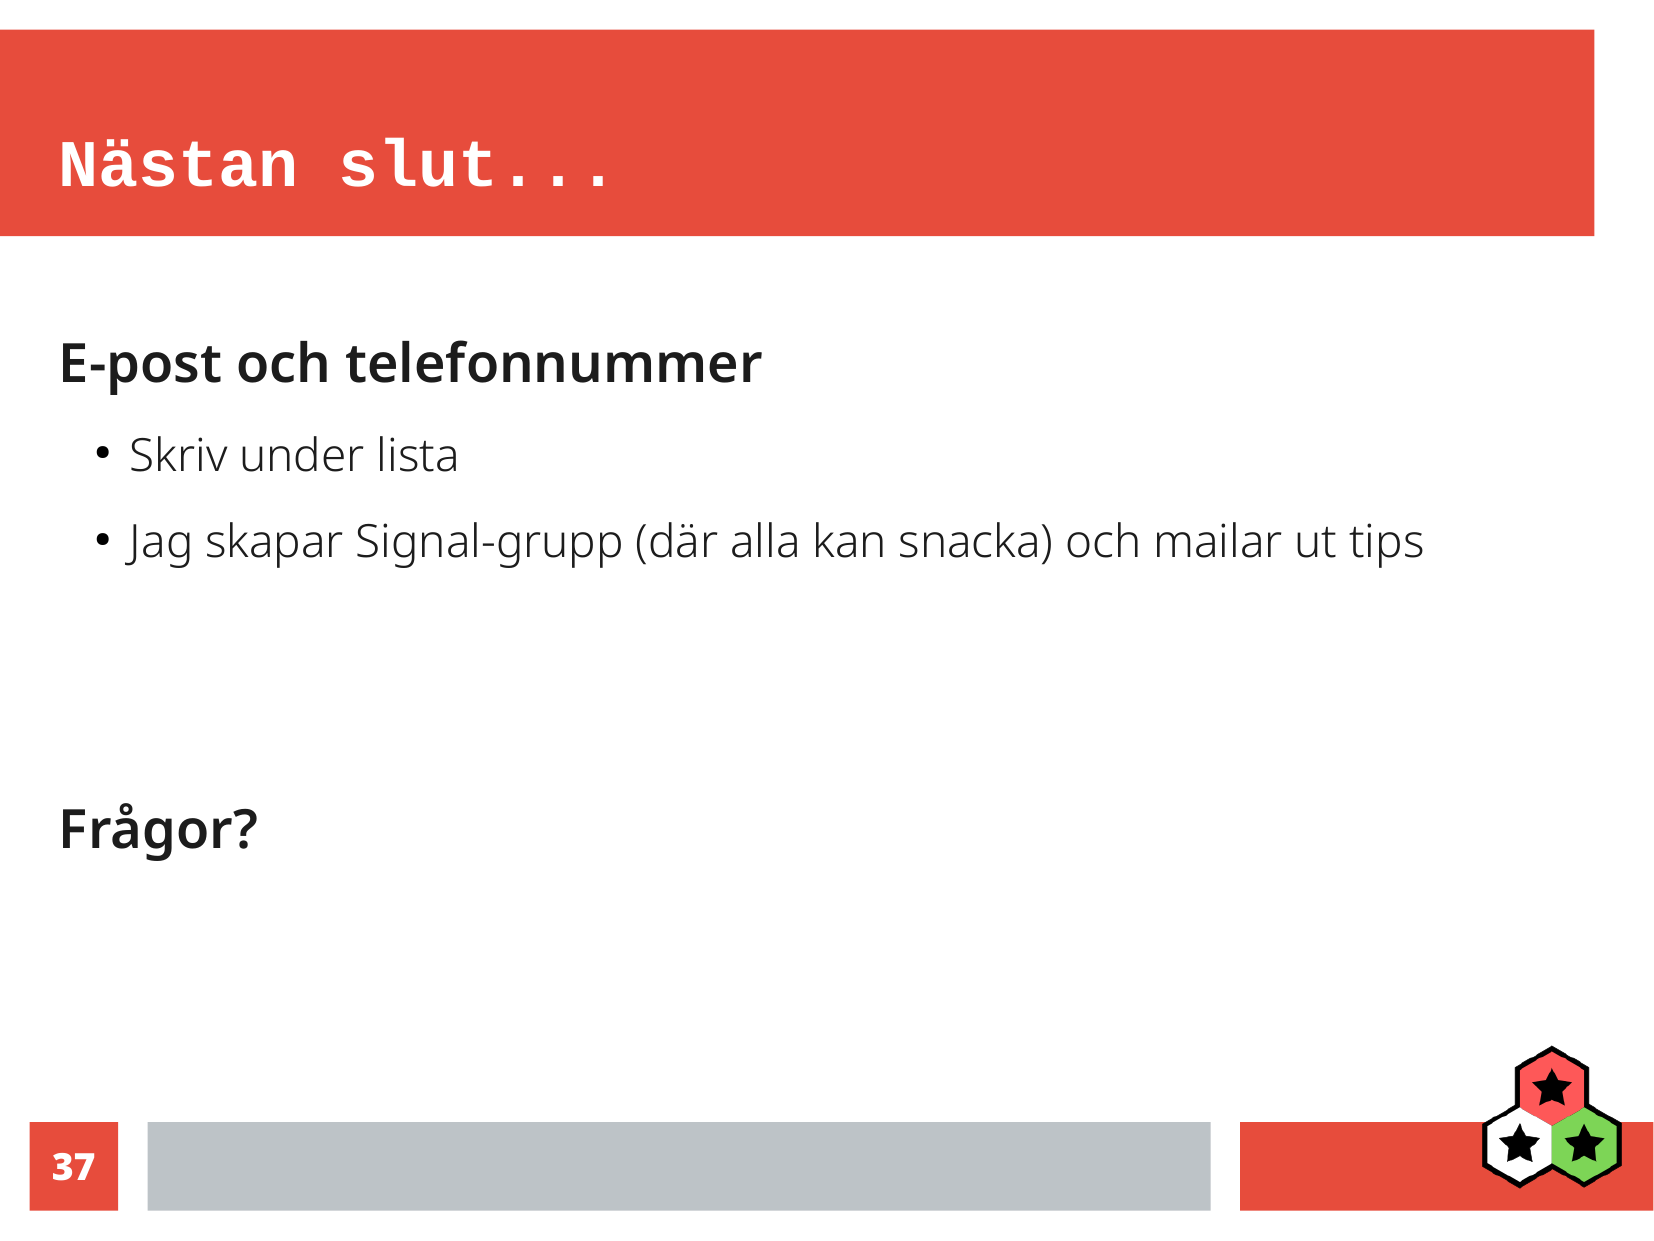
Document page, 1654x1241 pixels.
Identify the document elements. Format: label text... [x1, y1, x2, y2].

title Nästan slut... [59, 59, 1595, 207]
list E-post och telefonnummer Skriv under lista Jag skapar Signal-grupp (där alla kan snacka) och mailar ut tips Frågor? [59, 324, 1565, 1093]
picture [1463, 1028, 1640, 1205]
